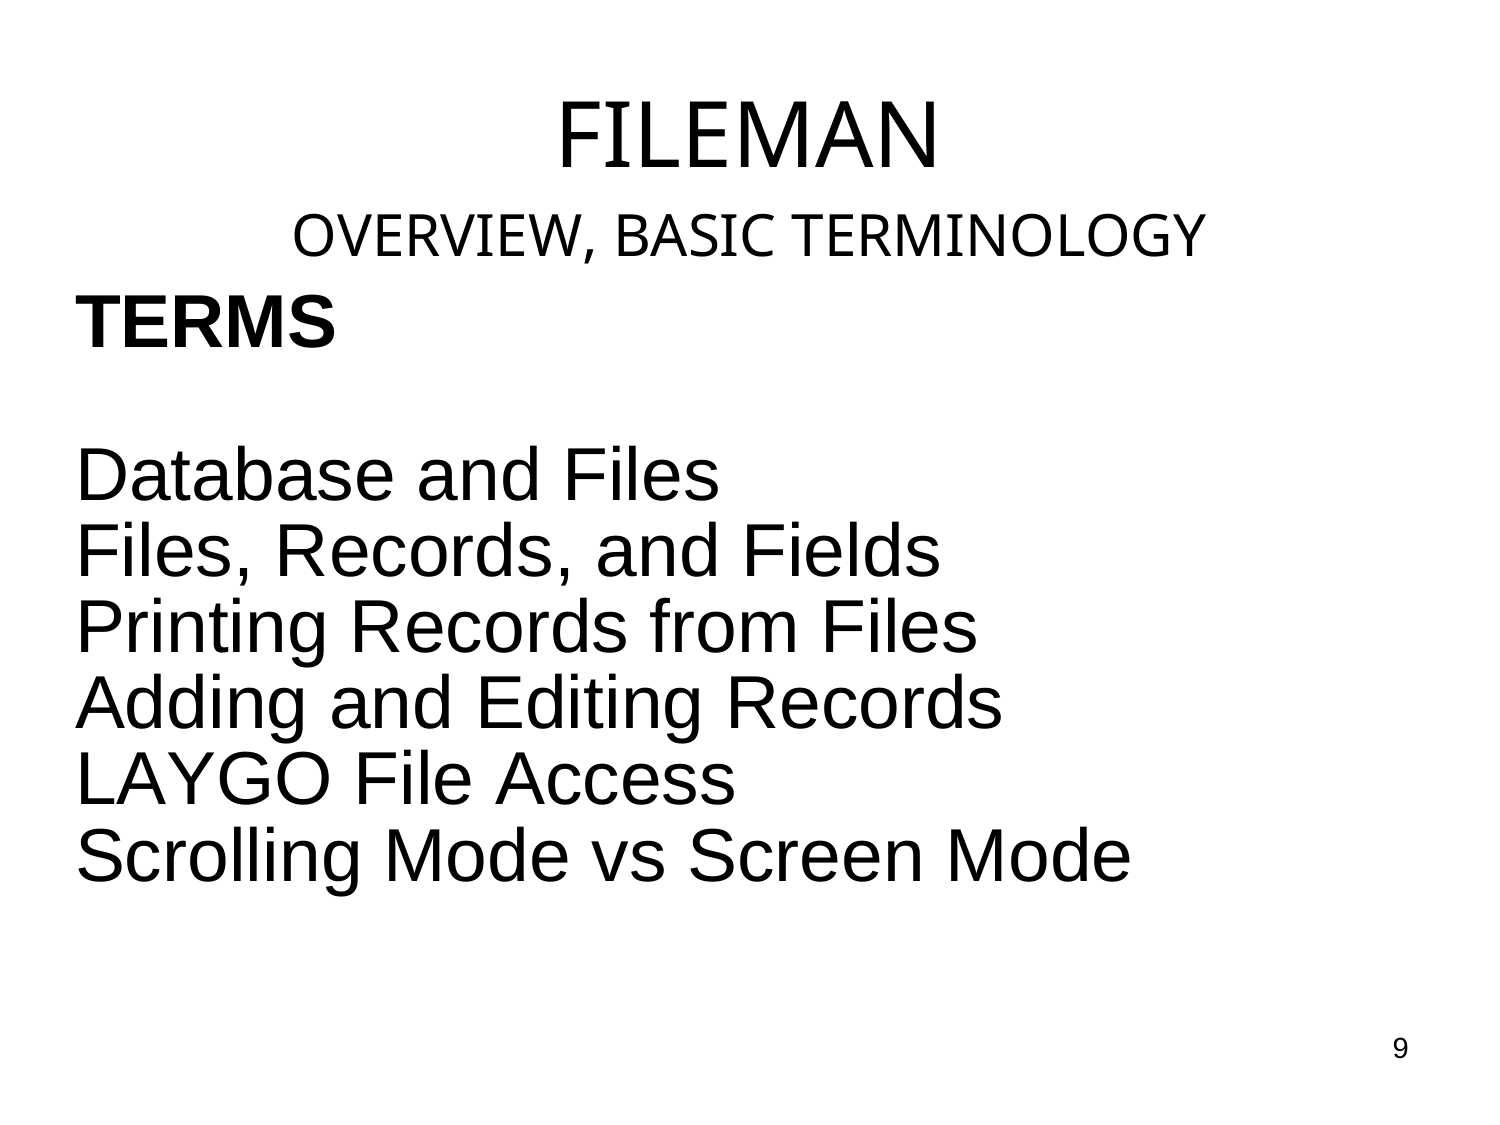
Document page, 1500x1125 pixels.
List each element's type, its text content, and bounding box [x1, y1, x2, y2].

list TERMS Database and Files Files, Records, and Fields Printing Records from Files Adding and Editing Records LAYGO File Access Scrolling Mode vs Screen Mode [75, 299, 1424, 1061]
title FILEMAN OVERVIEW, BASIC TERMINOLOGY [75, 65, 1424, 278]
